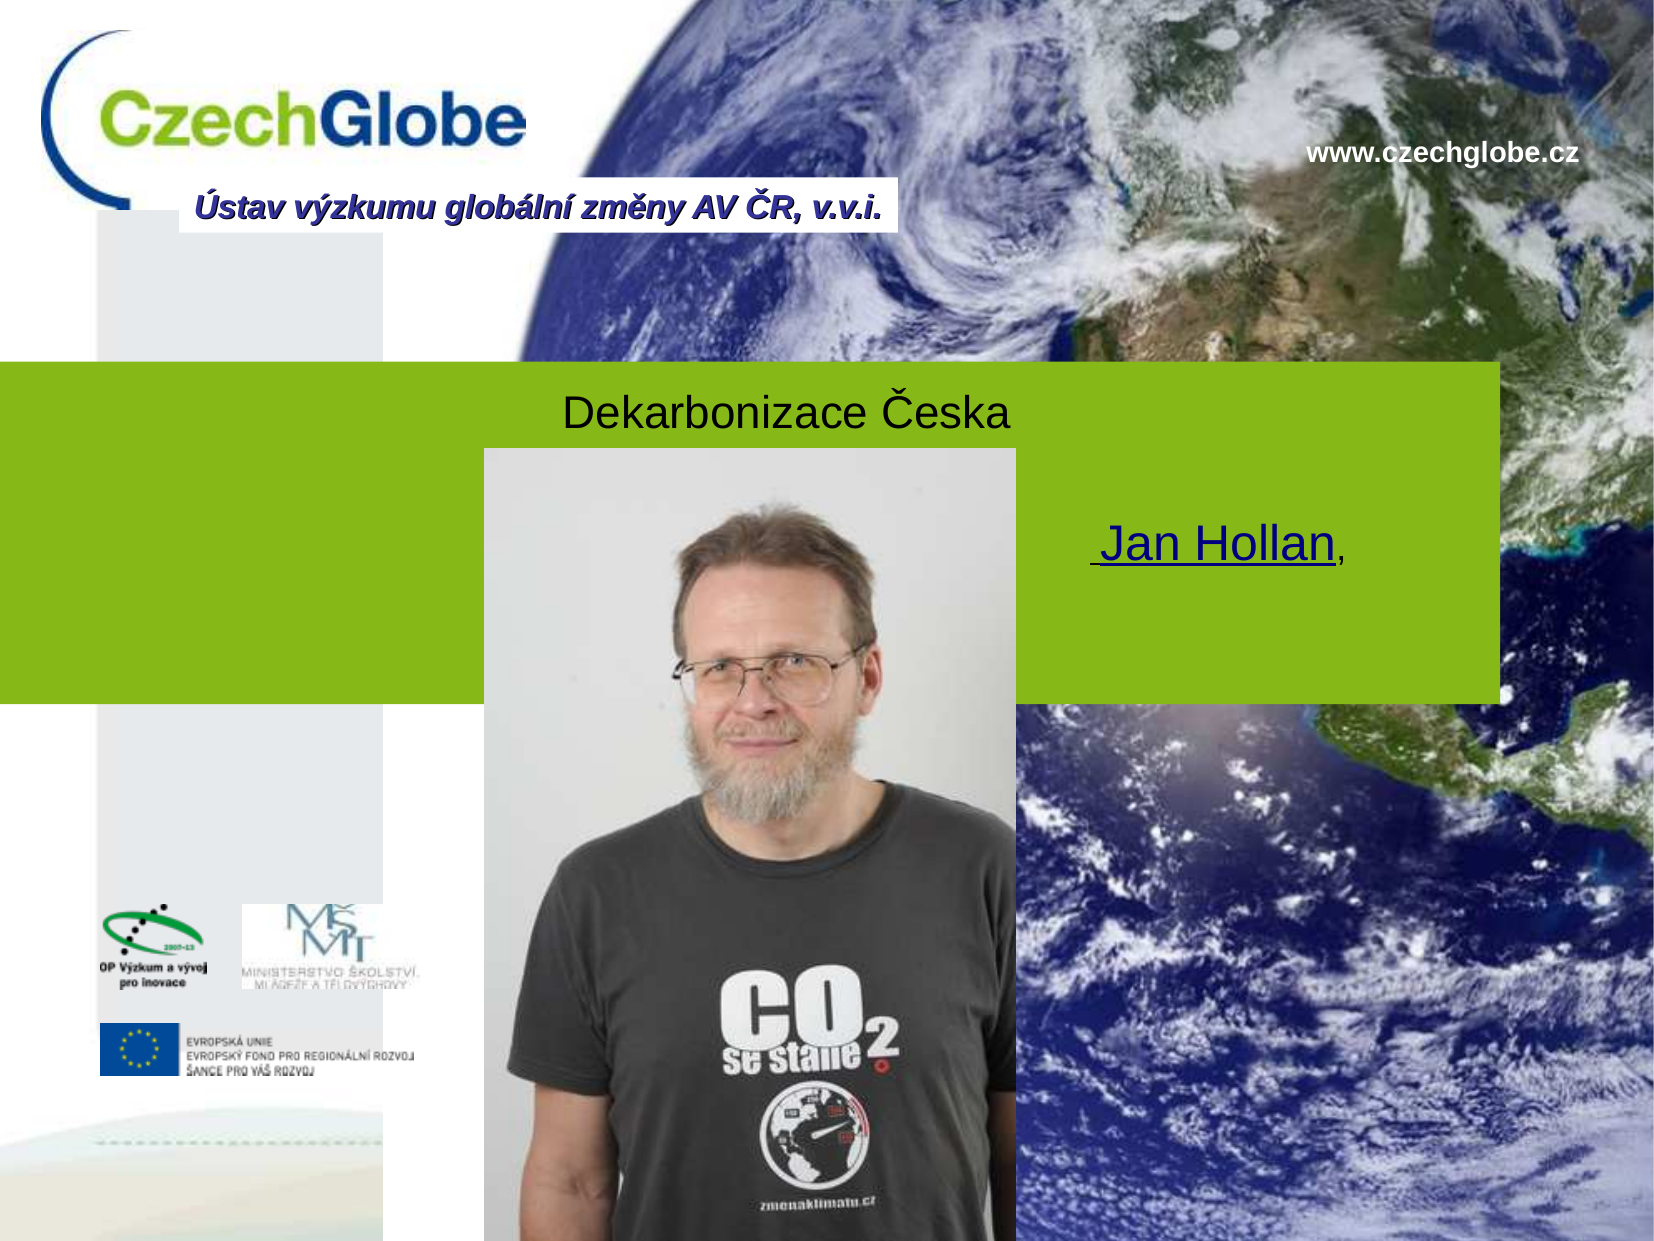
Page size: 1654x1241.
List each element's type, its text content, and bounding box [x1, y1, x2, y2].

text_box www.czechglobe.cz [1071, 125, 1595, 212]
text_box Ústav výzkumu globální změny AV ČR, v.v.i. [179, 177, 898, 233]
text_box Dekarbonizace Česka [143, 379, 1431, 497]
picture [0, 0, 1654, 1241]
text_box Jan Hollan, [944, 507, 1503, 668]
